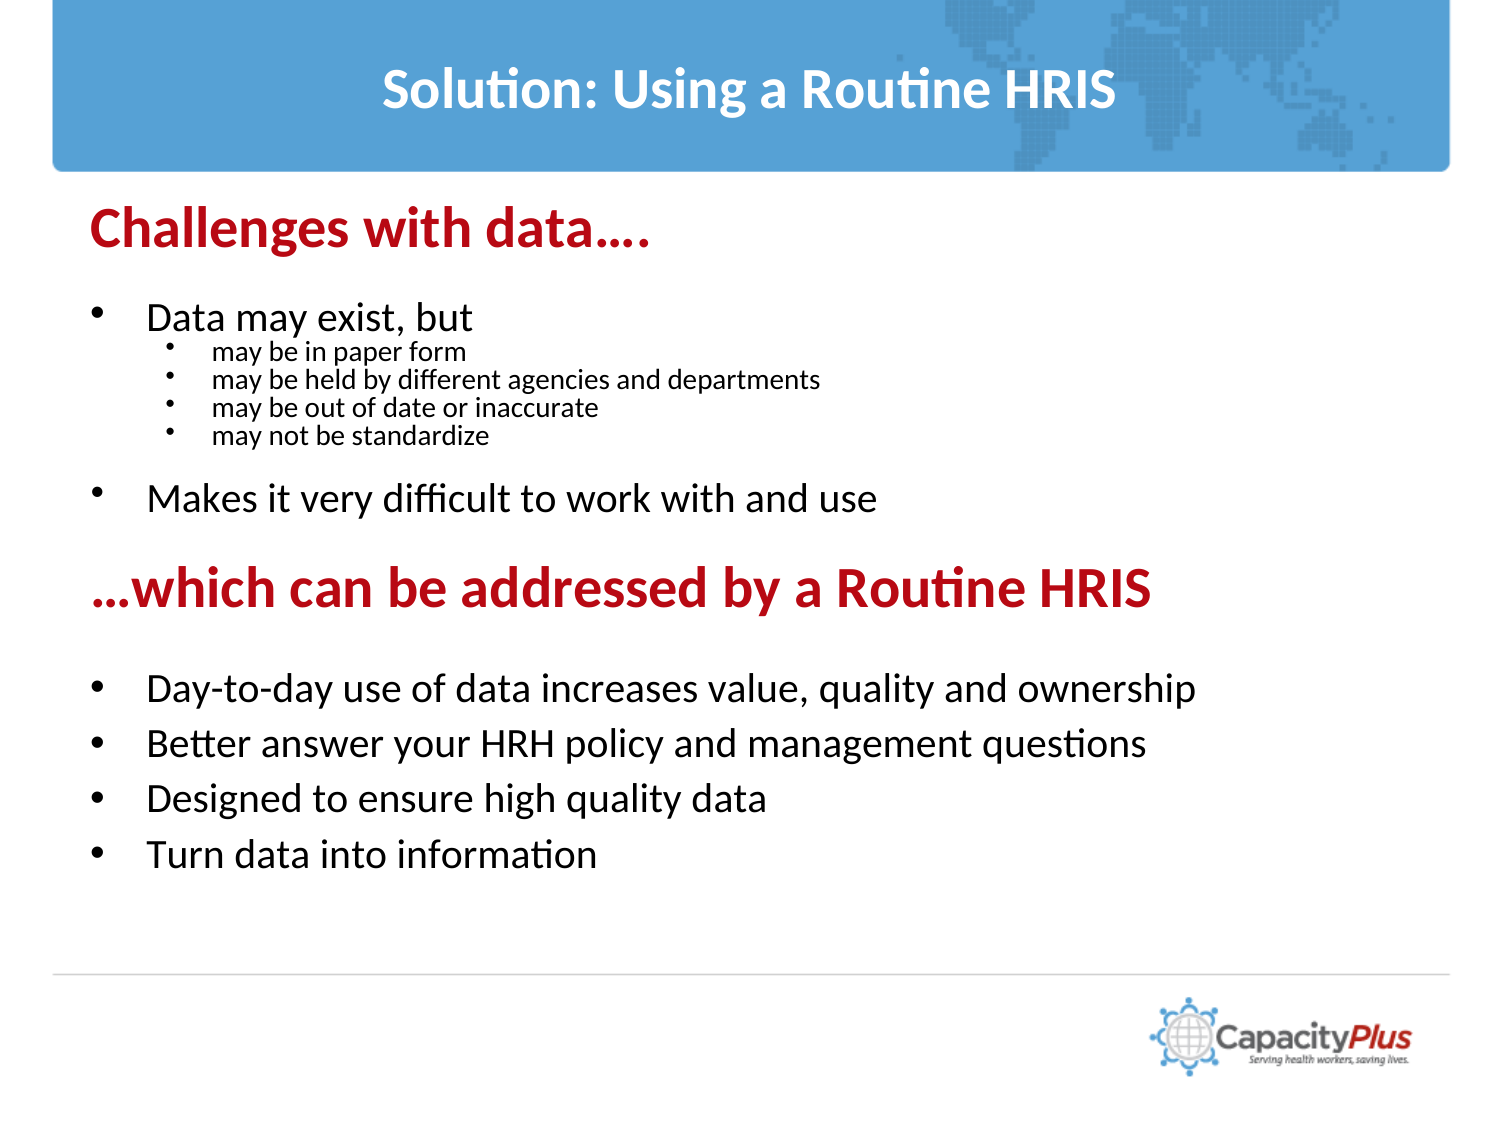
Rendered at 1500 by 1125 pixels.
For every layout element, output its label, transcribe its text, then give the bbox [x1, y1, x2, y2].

picture [0, 0, 1500, 1125]
text_box Solution: Using a Routine HRIS [75, 0, 1426, 206]
text_box Challenges with data…. Data may exist, but may be in paper form may be held by different agencies and departments may be out of date or inaccurate may not be standardize Makes it very difficult to work with and use …which can be addressed by a Routine HRIS Day-to-day use of data increases value, quality and ownership Better answer your HRH policy and management questions Designed to ensure high quality data Turn data into information [75, 206, 1426, 906]
